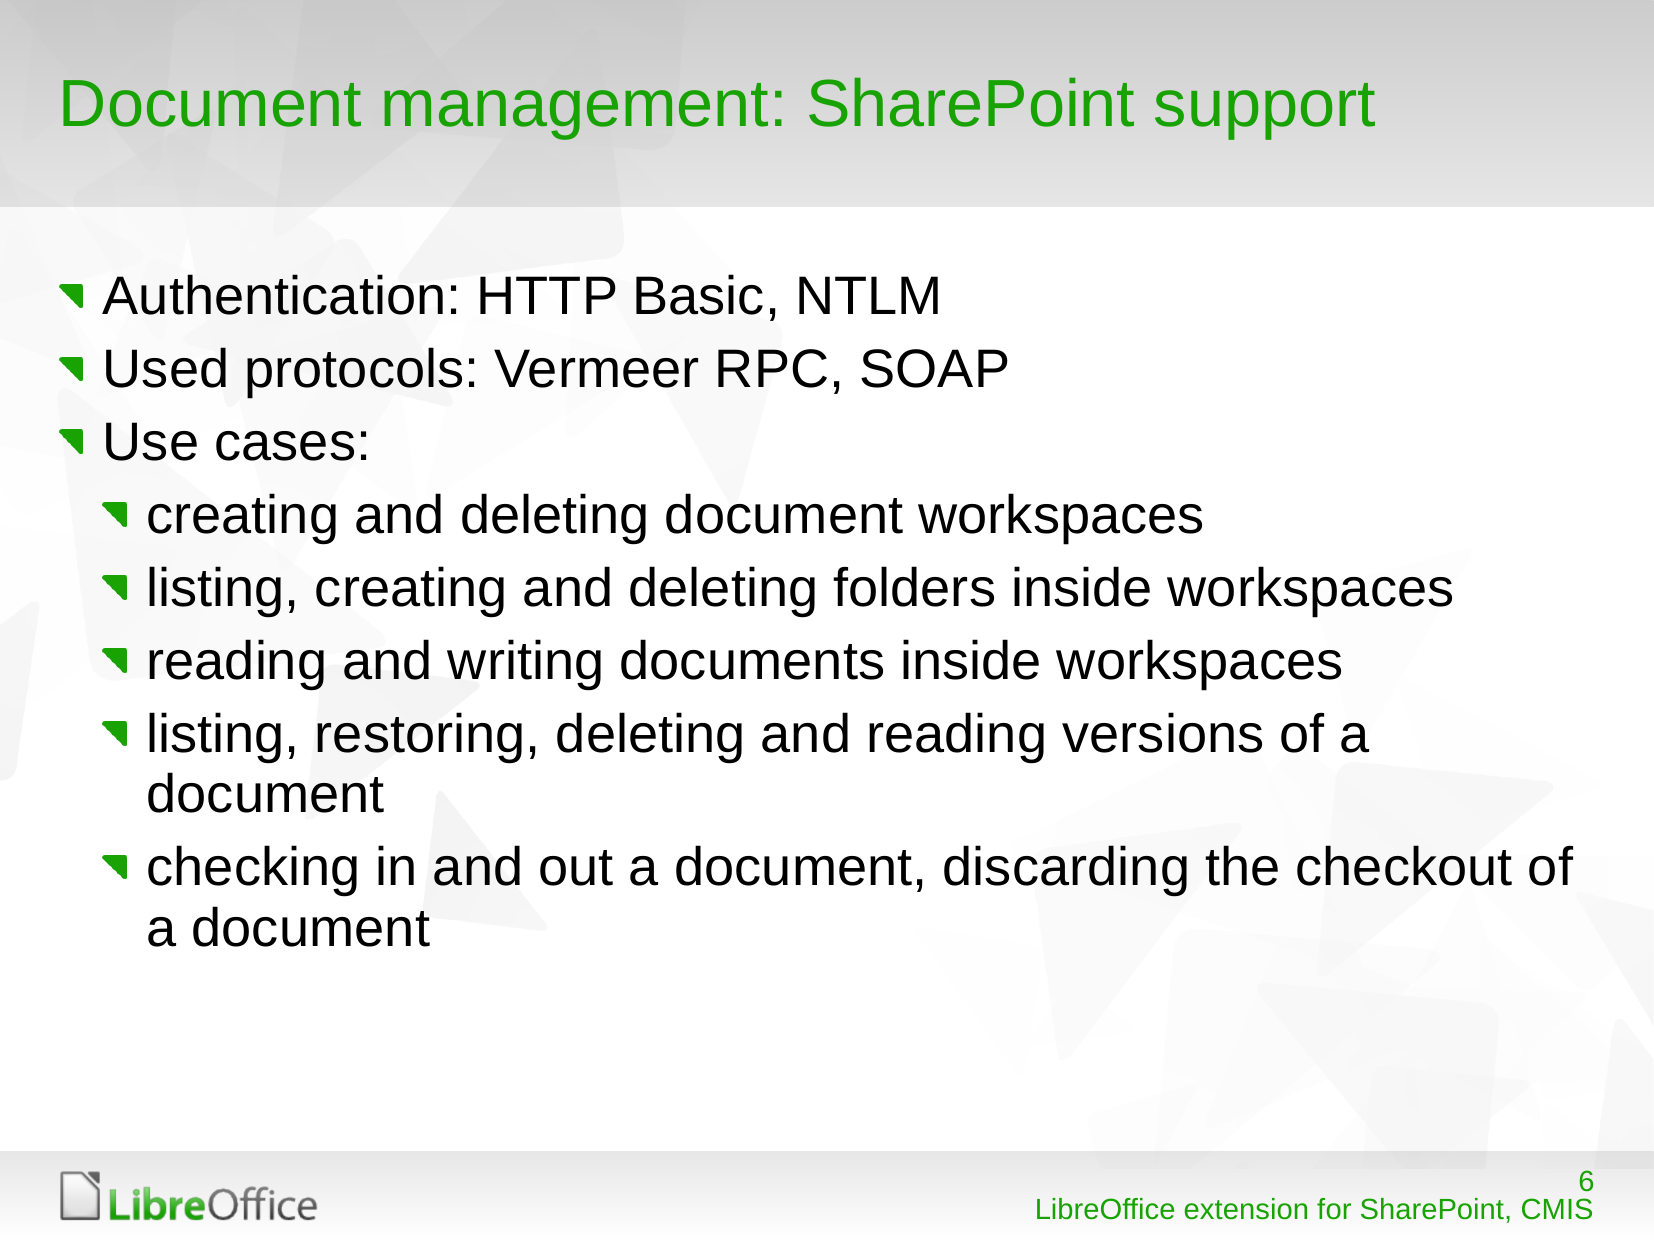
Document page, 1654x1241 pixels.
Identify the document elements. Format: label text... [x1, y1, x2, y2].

picture [915, 548, 1654, 1169]
picture [0, 0, 783, 931]
list Authentication: HTTP Basic, NTLM Used protocols: Vermeer RPC, SOAP Use cases: creating and deleting document workspaces listing, creating and deleting folders inside workspaces reading and writing documents inside workspaces listing, restoring, deleting and reading versions of a document checking in and out a document, discarding the checkout of a document [59, 265, 1595, 1085]
title Document management: SharePoint support [59, 29, 1595, 178]
picture [41, 1152, 337, 1240]
